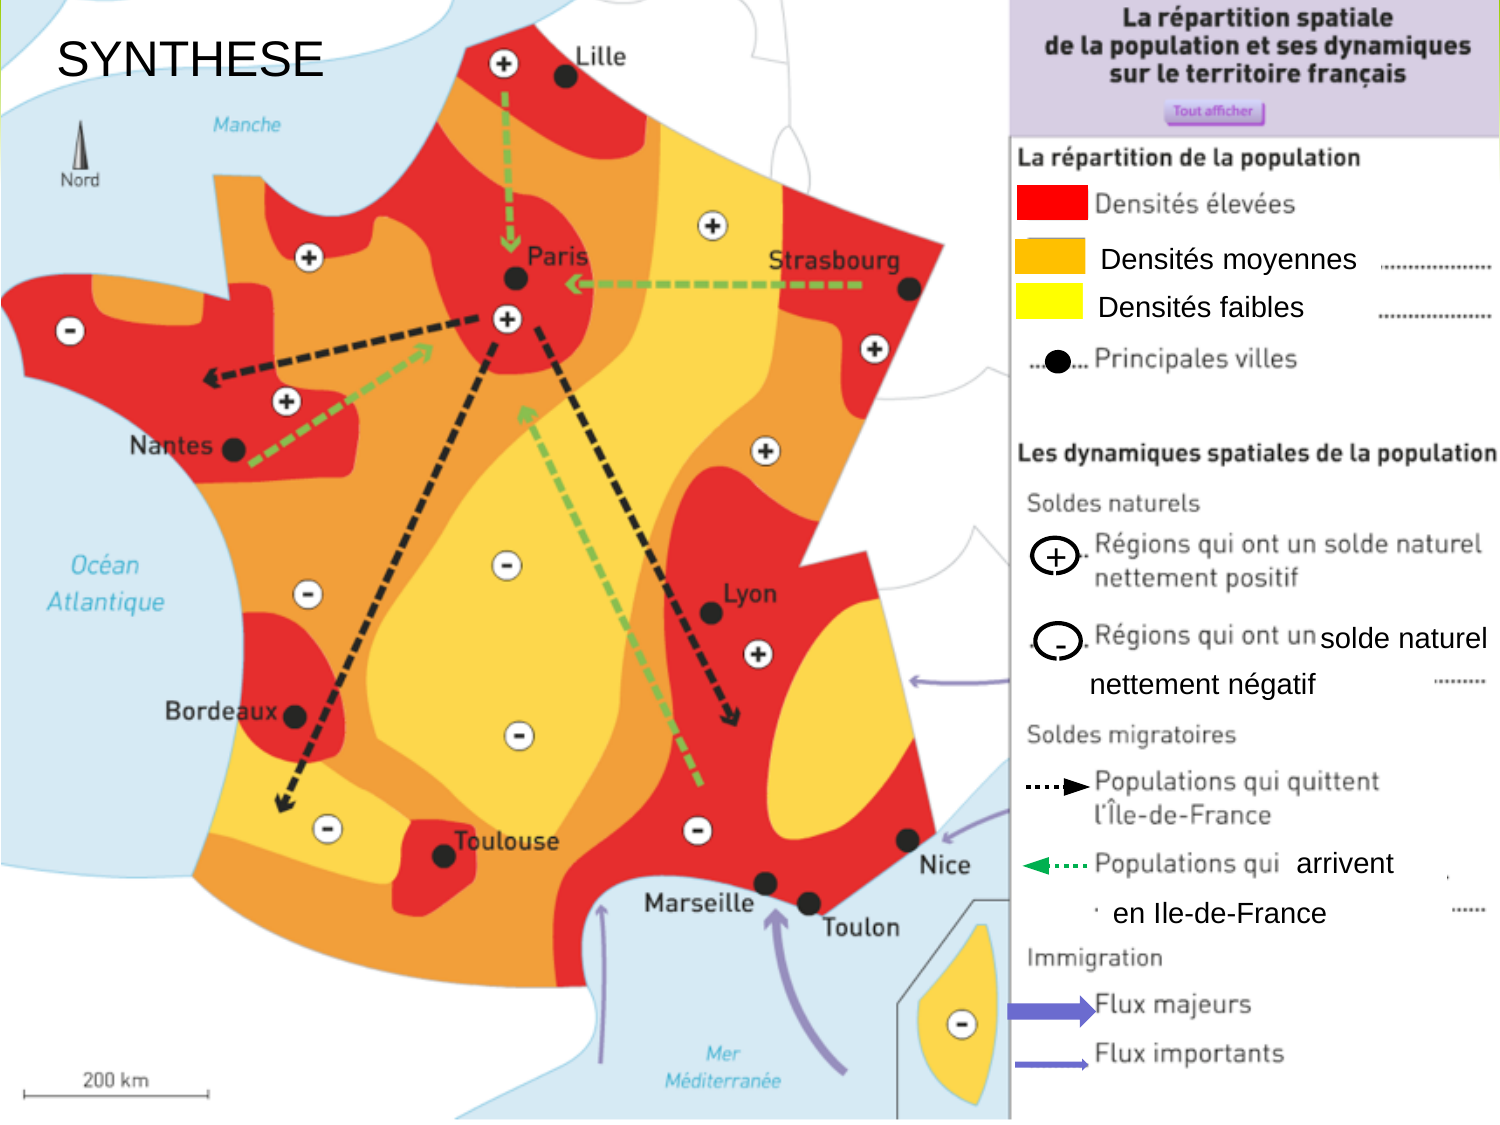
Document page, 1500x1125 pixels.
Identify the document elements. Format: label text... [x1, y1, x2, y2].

text_box - [1039, 611, 1083, 673]
text_box Densités faibles [1082, 280, 1379, 331]
text_box en Ile-de-France [1097, 886, 1453, 937]
text_box [1007, 995, 1097, 1028]
picture [1, 0, 1499, 1125]
text_box SYNTHESE [41, 19, 420, 95]
text_box arrivent [1281, 837, 1447, 888]
text_box solde naturel [1320, 611, 1500, 663]
text_box Densités moyennes [1085, 232, 1381, 283]
text_box nettement négatif [1074, 657, 1435, 708]
text_box [1019, 763, 1092, 893]
text_box + [1030, 525, 1083, 586]
text_box [1044, 349, 1071, 374]
text_box [1016, 283, 1082, 319]
text_box [1015, 239, 1085, 274]
text_box [1015, 1058, 1089, 1071]
text_box [1017, 185, 1088, 220]
text_box + [1035, 631, 1039, 651]
